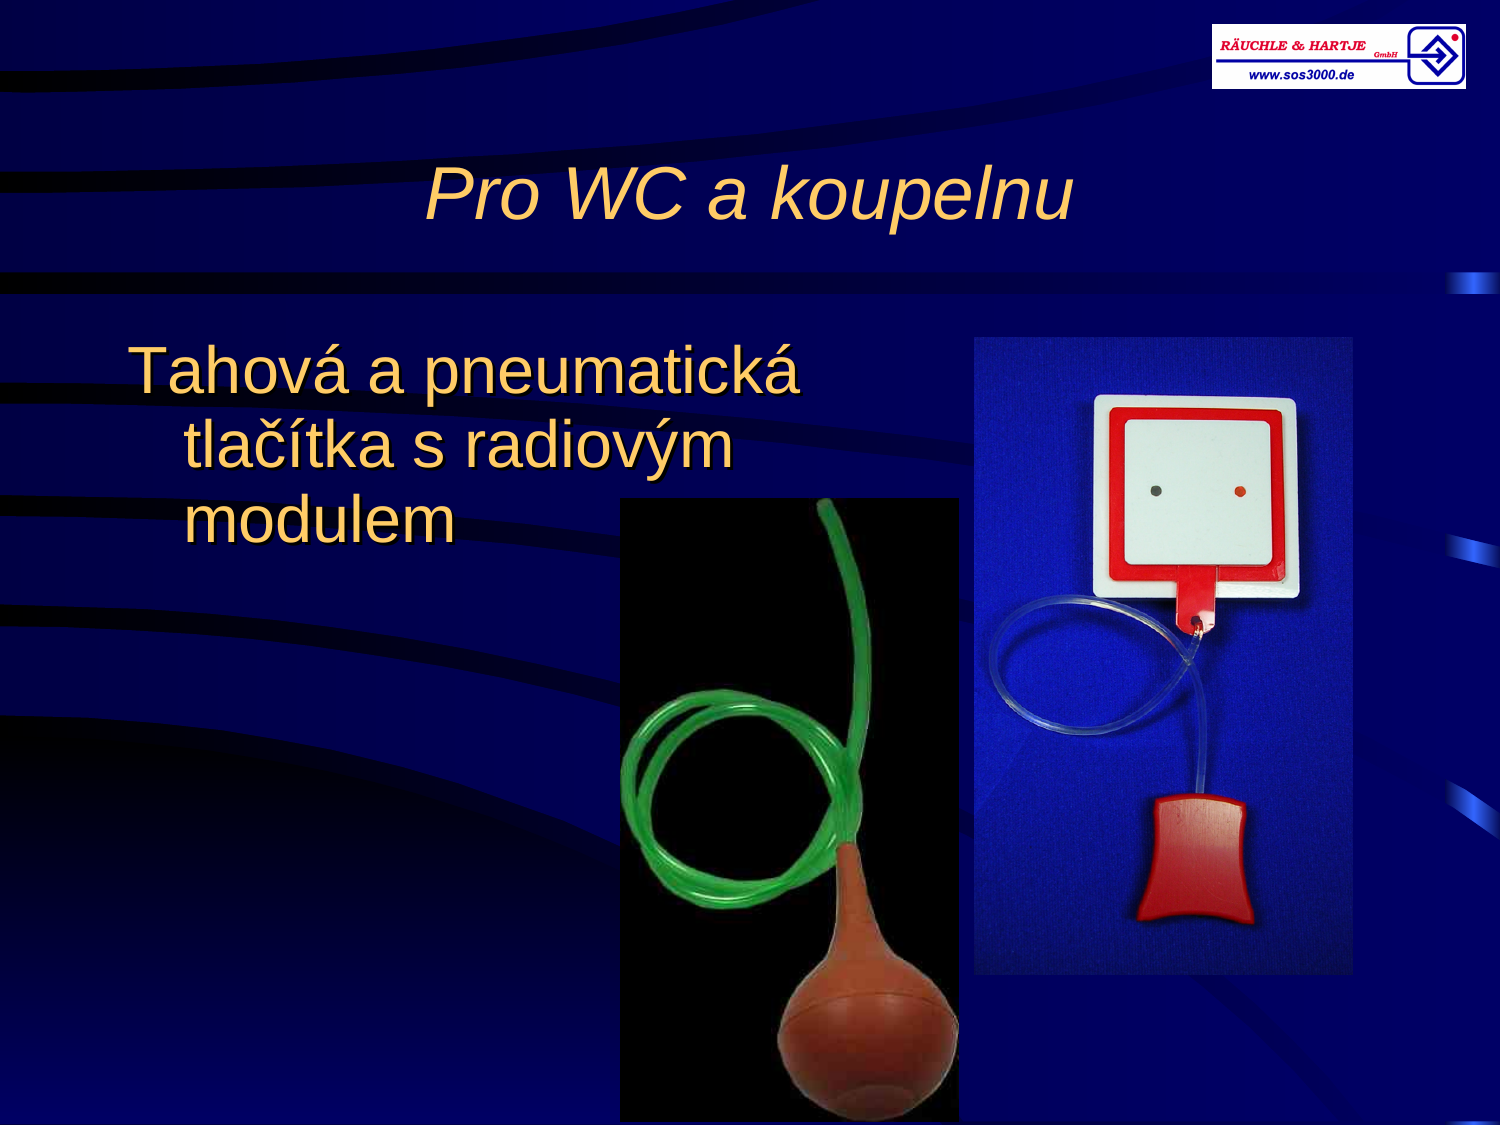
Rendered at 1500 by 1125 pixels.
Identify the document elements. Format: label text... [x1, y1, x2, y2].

picture [1212, 24, 1466, 89]
list Tahová a pneumatická tlačítka s radiovým modulem [112, 324, 900, 626]
title Pro WC a koupelnu [112, 99, 1388, 288]
picture [620, 498, 959, 1122]
picture [974, 337, 1353, 976]
